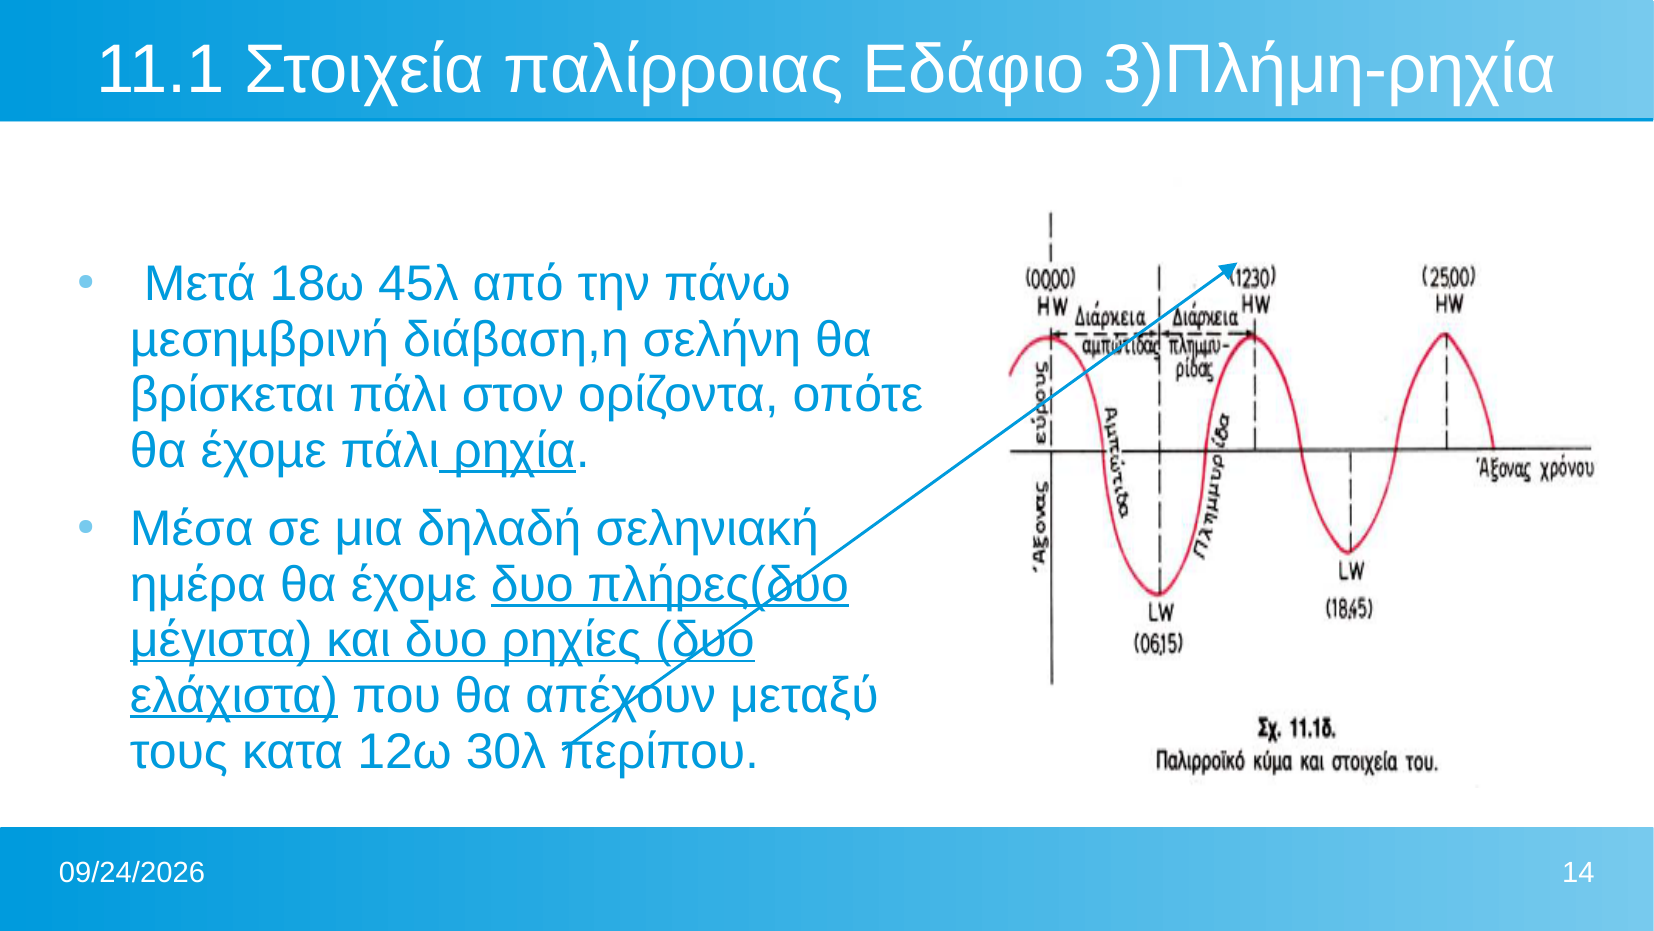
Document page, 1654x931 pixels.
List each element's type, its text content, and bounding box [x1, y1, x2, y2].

list Μετά 18ω 45λ από την πάνω µεσηµβρινή διάβαση,η σελήνη θα βρίσκεται πάλι στον ορίζοντα, οπότε θα έχοµε πάλι ρηχία. Μέσα σε μια δηλαδή σεληνιακή ημέρα θα έχομε δυο πλήρες(δυο μέγιστα) και δυο ρηχίες (δυο ελάχιστα) που θα απέχουν μεταξύ τους κατα 12ω 30λ περίπου. [59, 177, 938, 768]
title 11.1 Στοιχεία παλίρροιας Εδάφιο 3)Πλήμη-ρηχία [59, 29, 1595, 108]
picture [995, 177, 1613, 788]
